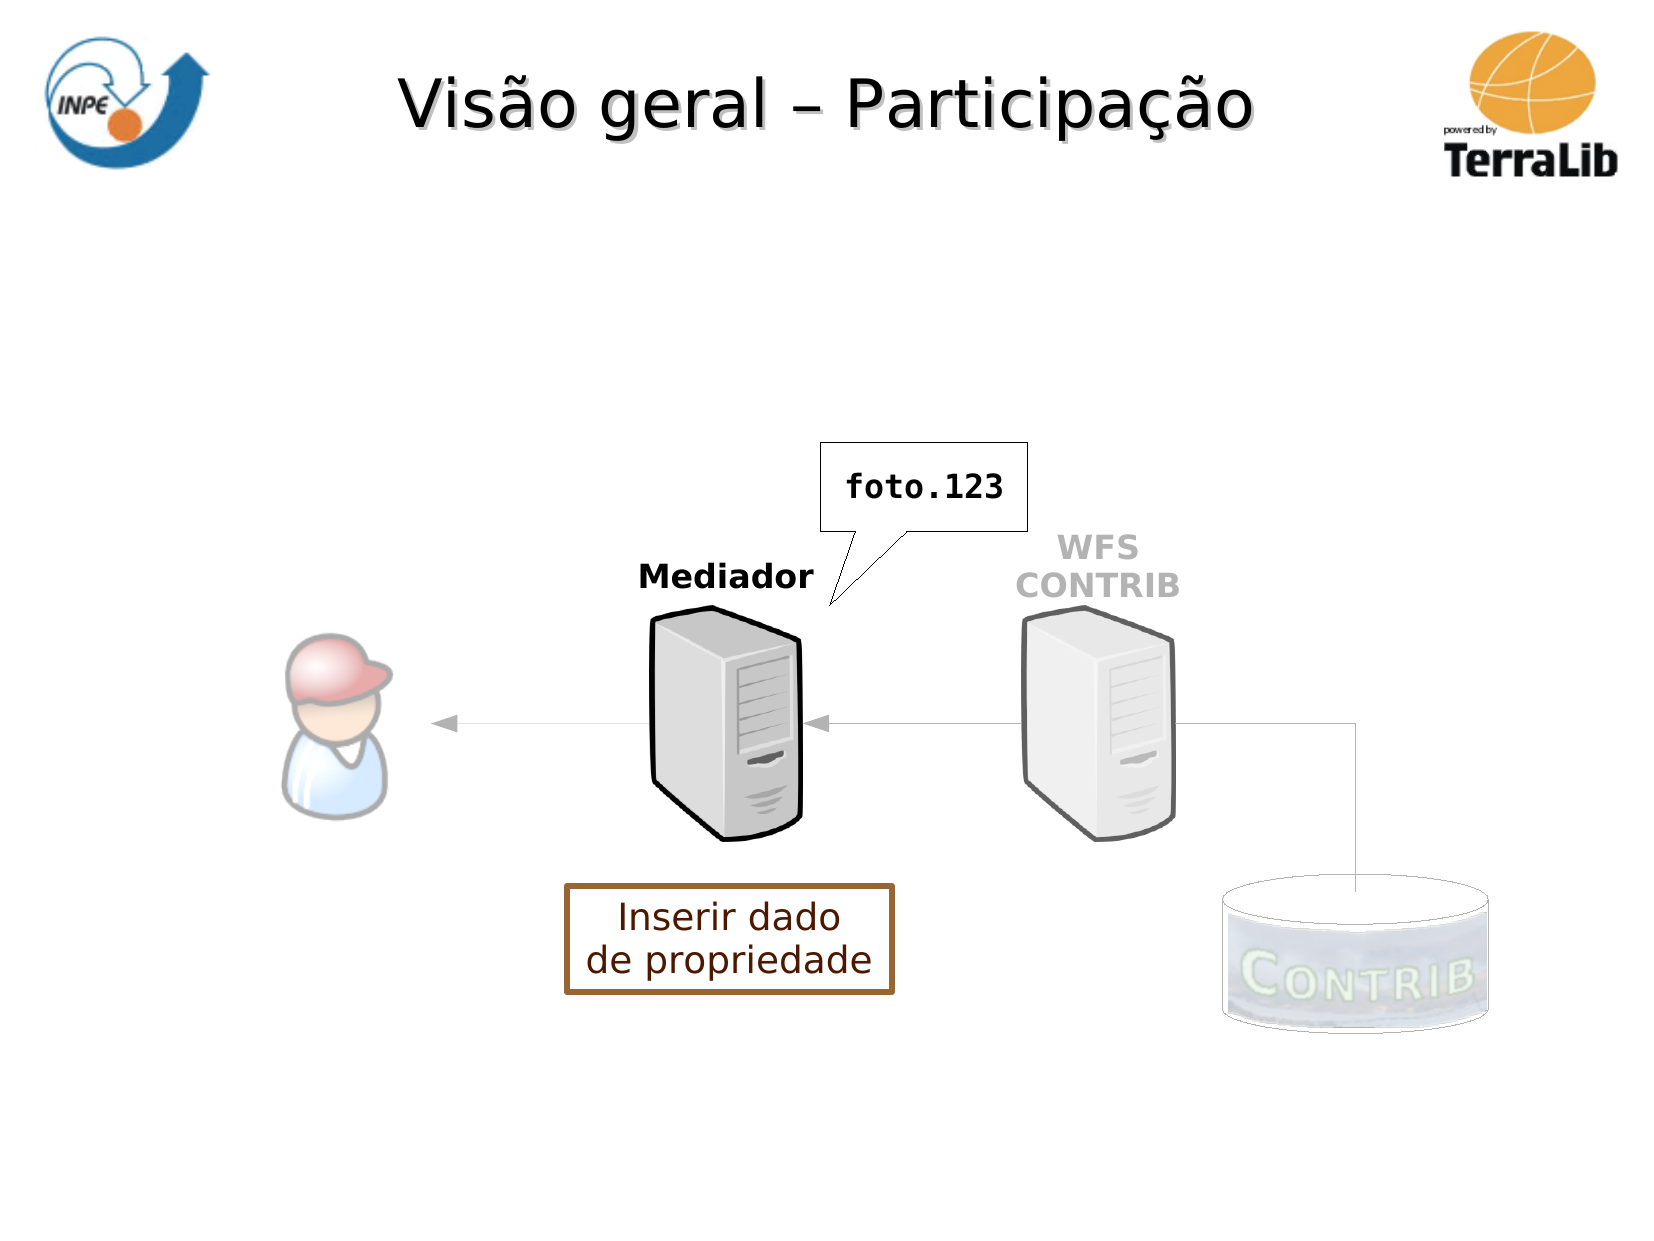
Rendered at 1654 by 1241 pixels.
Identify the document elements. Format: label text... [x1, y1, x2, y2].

picture [35, 29, 220, 178]
picture [1228, 909, 1487, 1033]
title Visão geral – Participação [206, 33, 1447, 176]
picture [649, 605, 803, 842]
picture [1443, 29, 1619, 178]
text_box Inserir dado de propriedade [566, 885, 892, 993]
text_box [1222, 874, 1489, 1016]
text_box foto.123 [820, 442, 1028, 606]
picture [235, 625, 431, 822]
picture [1021, 605, 1176, 842]
